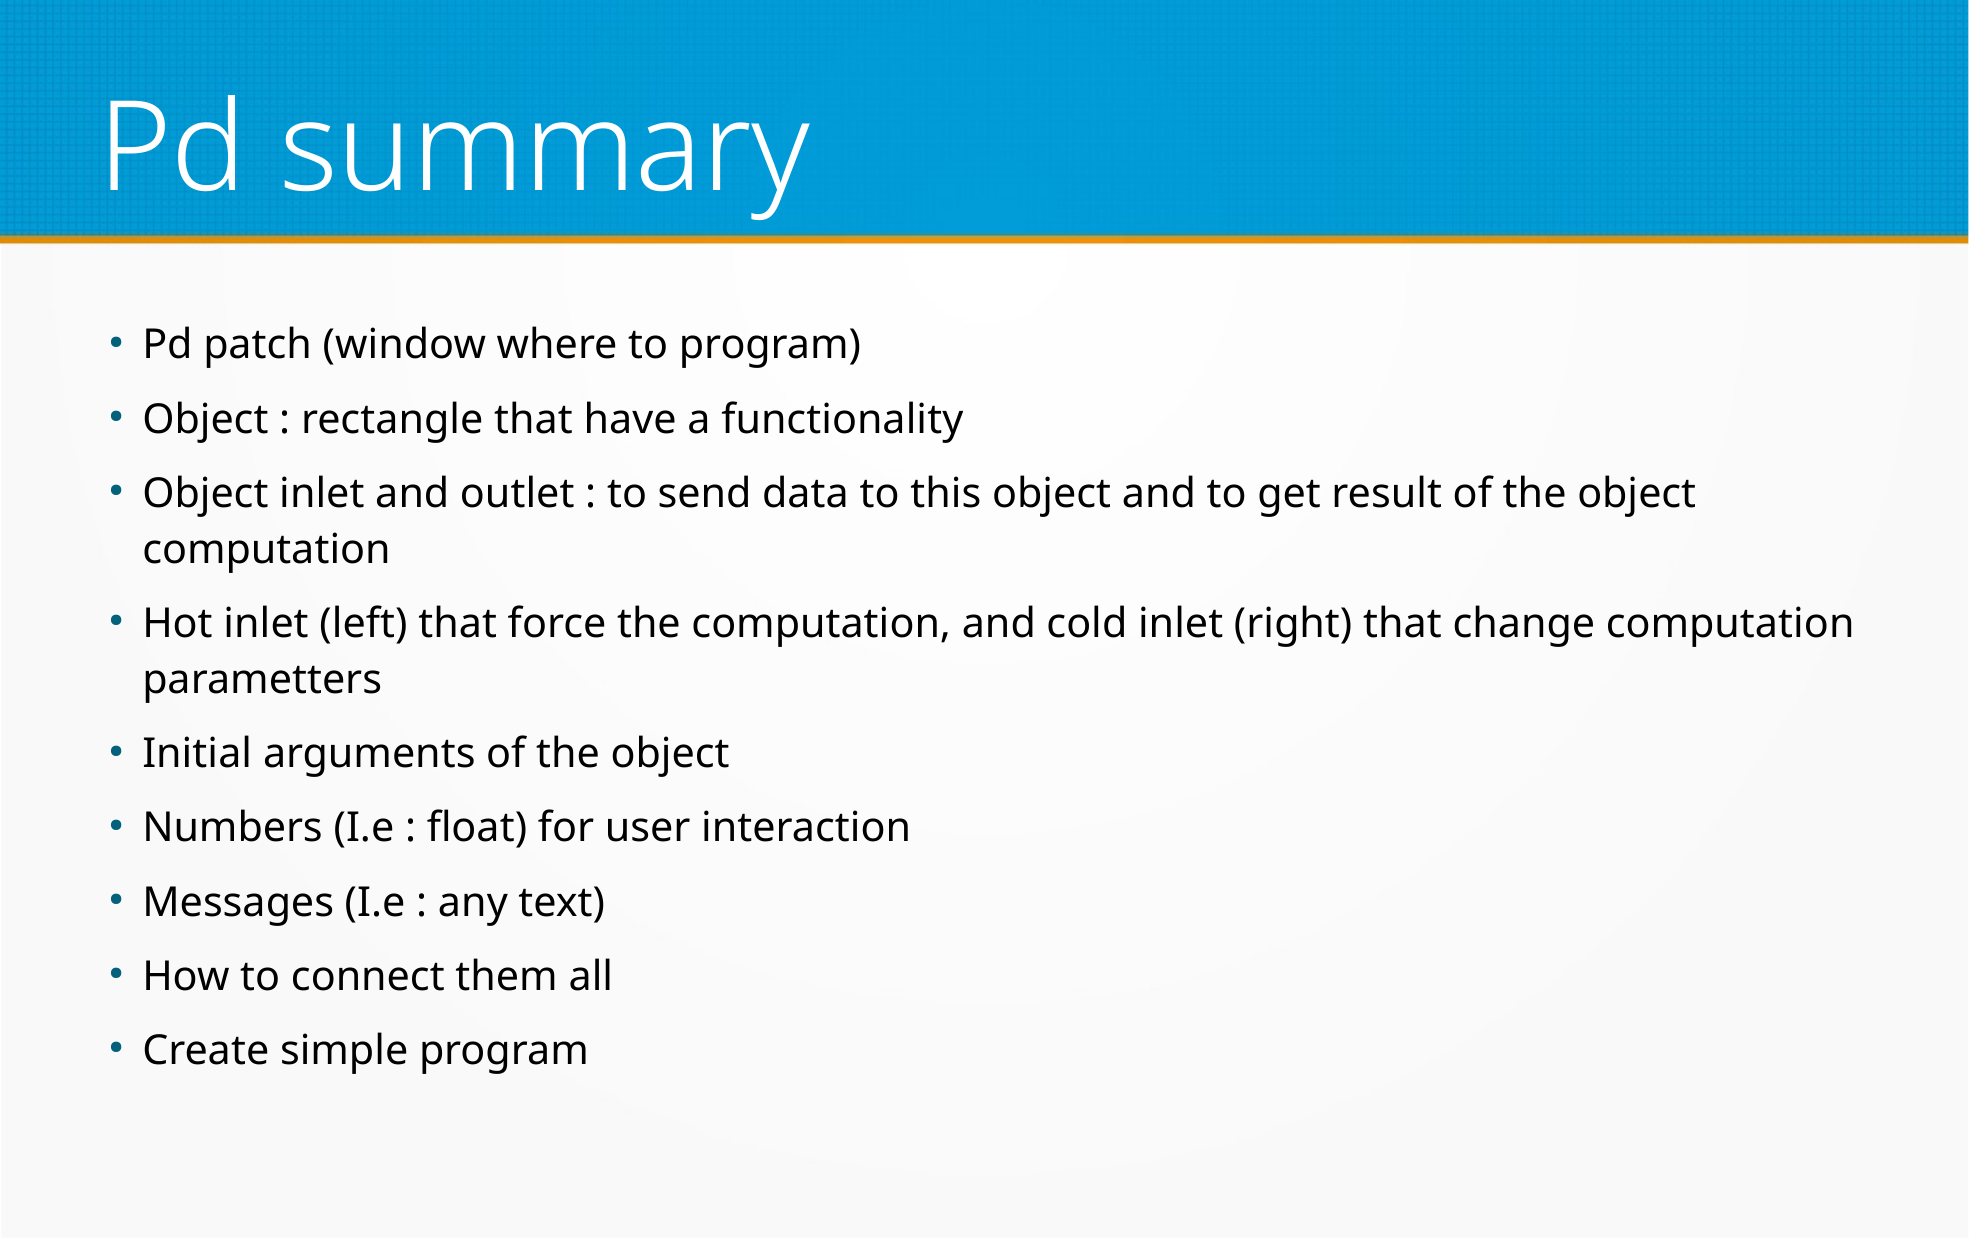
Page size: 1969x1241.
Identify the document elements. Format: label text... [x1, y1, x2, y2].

list Pd patch (window where to program) Object : rectangle that have a functionality Object inlet and outlet : to send data to this object and to get result of the object computation Hot inlet (left) that force the computation, and cold inlet (right) that change computation parametters Initial arguments of the object Numbers (I.e : float) for user interaction Messages (I.e : any text) How to connect them all Create simple program [98, 315, 1861, 1081]
picture [0, 233, 1969, 1241]
title Pd summary [98, 19, 1870, 227]
